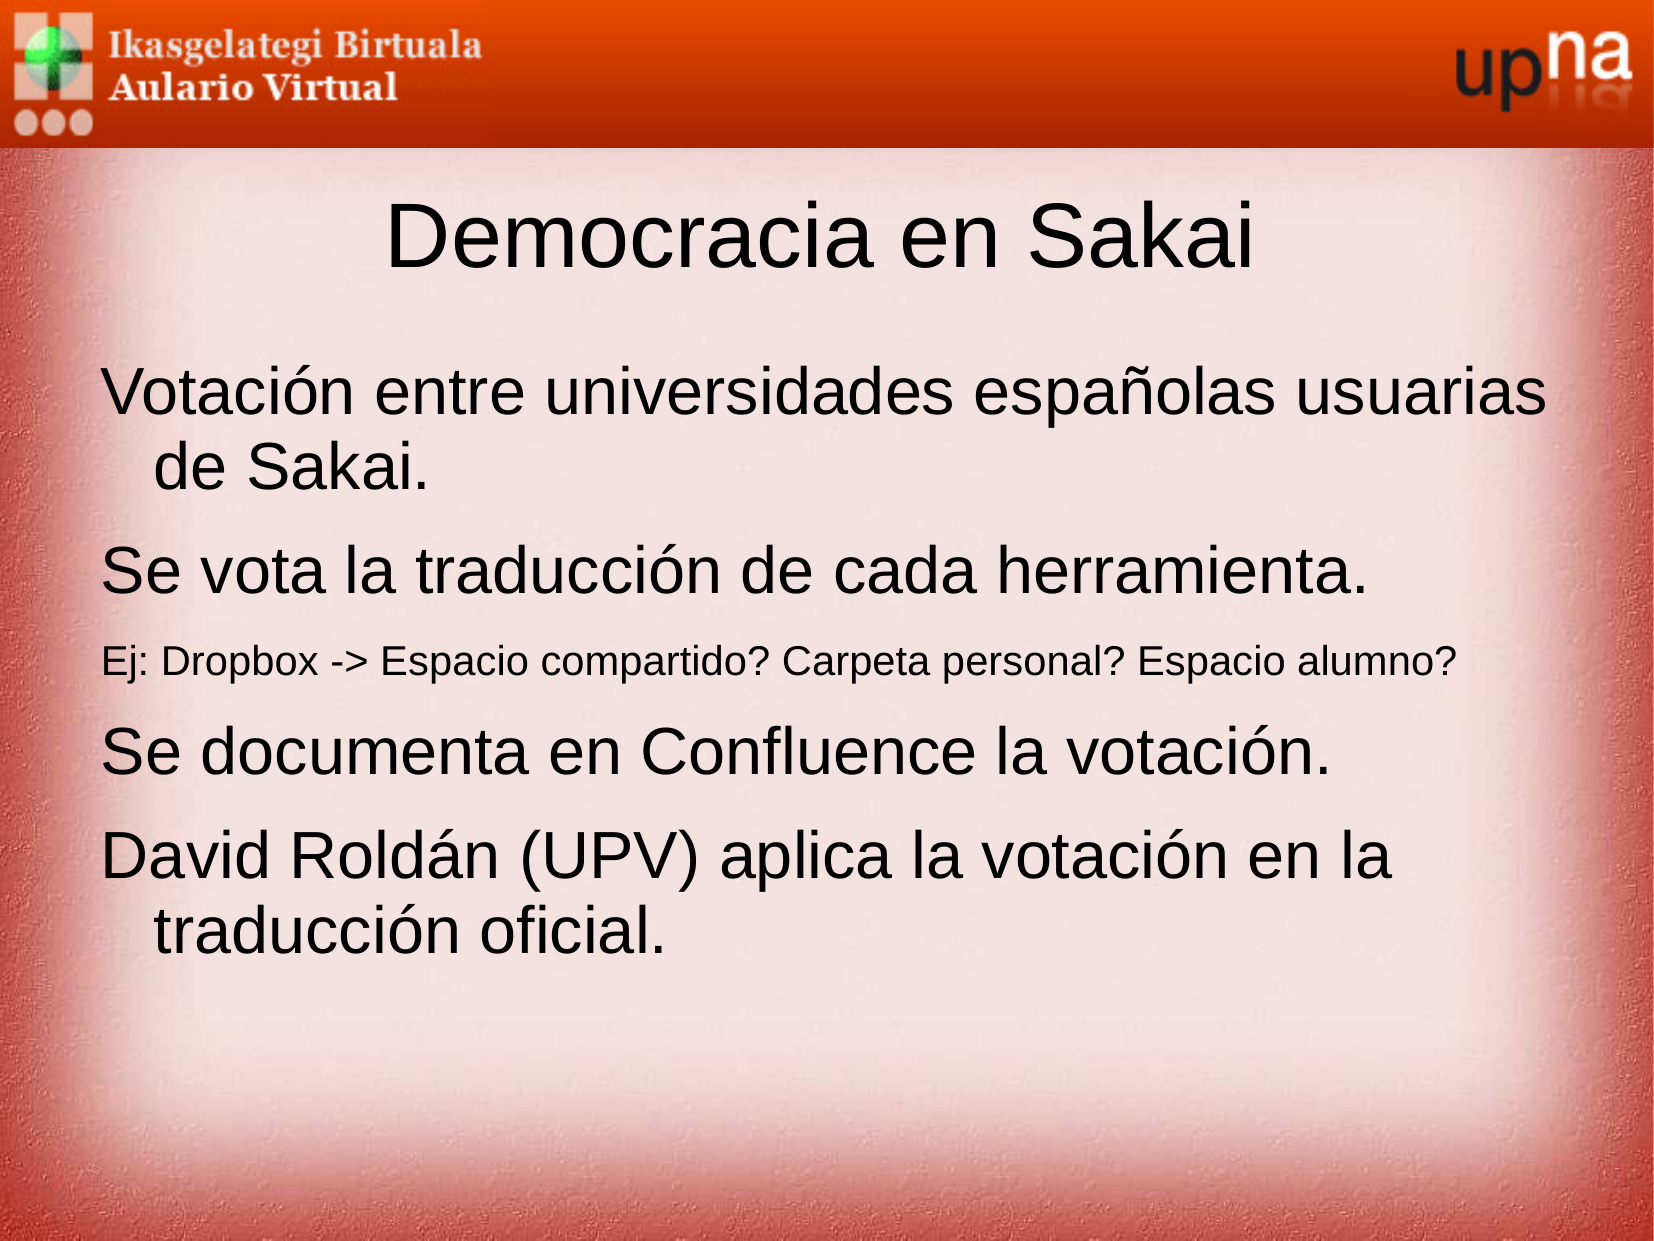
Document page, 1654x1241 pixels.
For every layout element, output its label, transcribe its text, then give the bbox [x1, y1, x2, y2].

title Democracia en Sakai [77, 147, 1565, 325]
list Votación entre universidades españolas usuarias de Sakai. Se vota la traducción de cada herramienta. Ej: Dropbox -> Espacio compartido? Carpeta personal? Espacio alumno? Se documenta en Confluence la votación. David Roldán (UPV) aplica la votación en la traducción oficial. [83, 354, 1572, 1095]
picture [0, 0, 1654, 1241]
